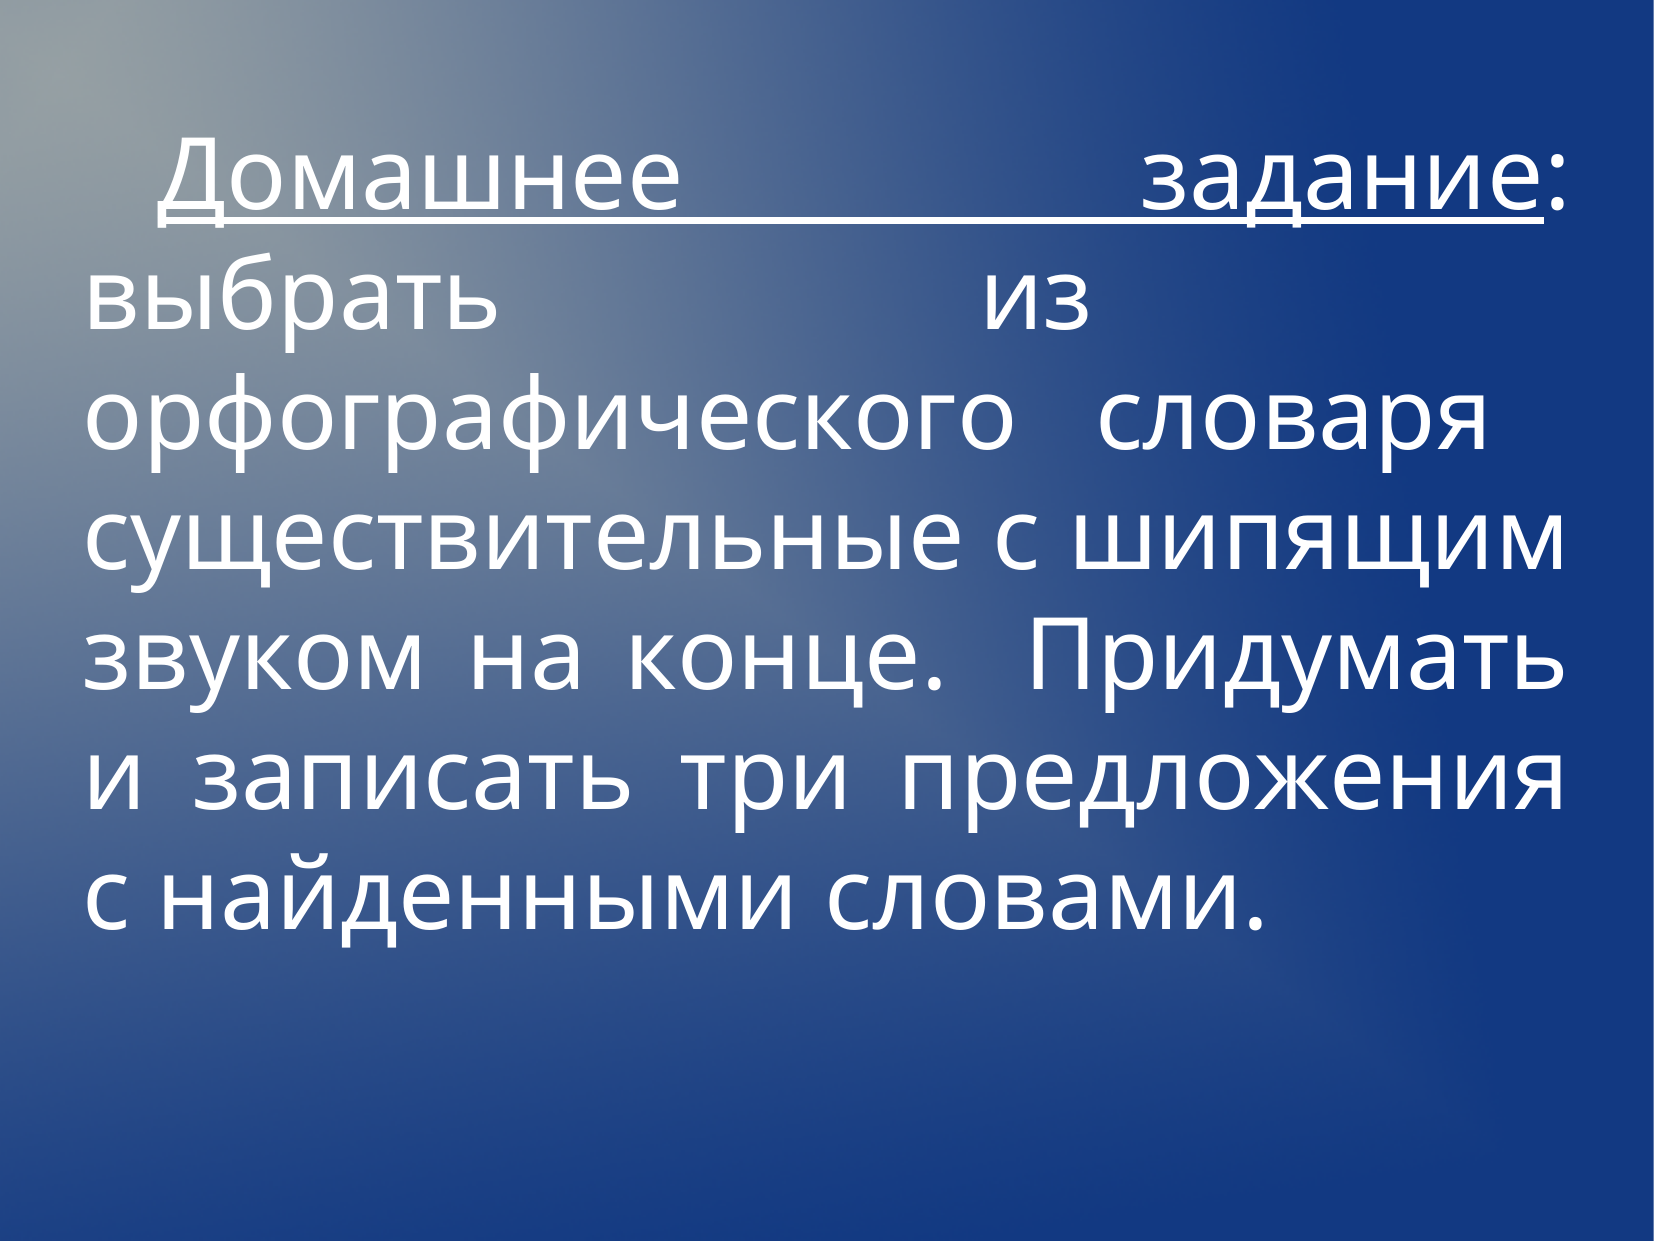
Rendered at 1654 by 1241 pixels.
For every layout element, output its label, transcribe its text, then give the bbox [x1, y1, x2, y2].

subtitle Домашнее задание: выбрать из орфографического словаря существительные с шипящим звуком на конце. Придумать и записать три предложения с найденными словами. [82, 49, 1571, 1010]
